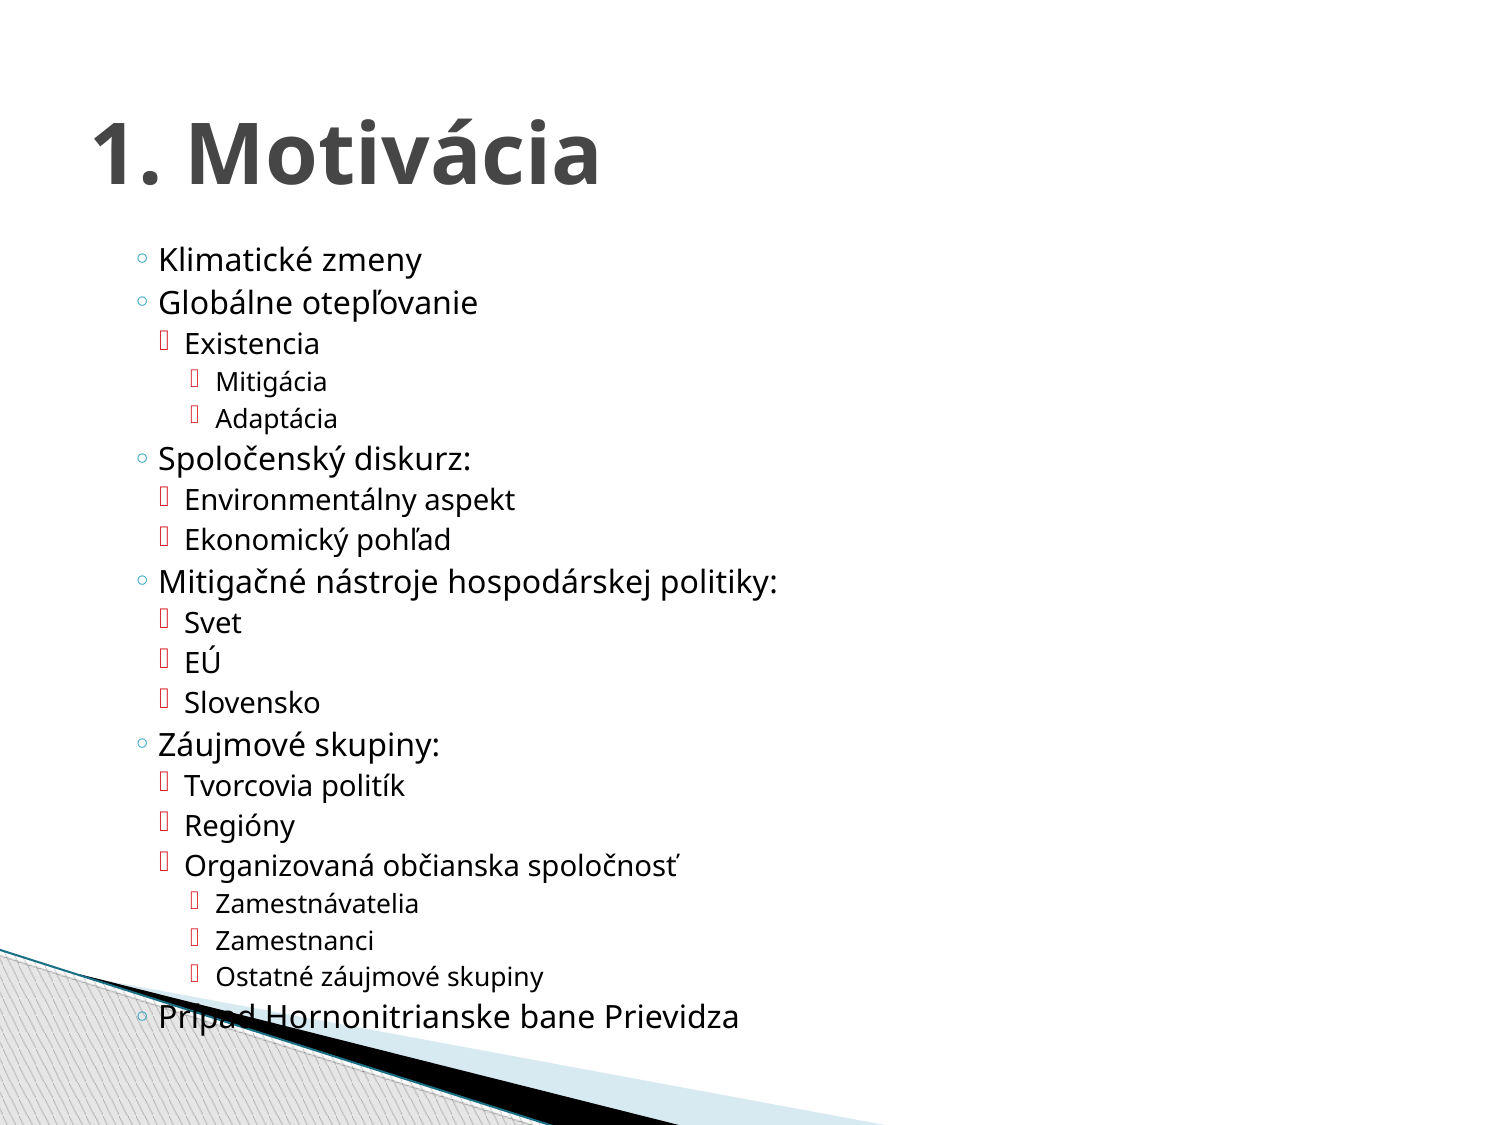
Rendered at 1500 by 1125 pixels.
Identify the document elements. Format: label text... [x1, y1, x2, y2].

title 1. Motivácia [75, 45, 1425, 256]
list Klimatické zmeny Globálne otepľovanie Existencia Mitigácia Adaptácia Spoločenský diskurz: Environmentálny aspekt Ekonomický pohľad Mitigačné nástroje hospodárskej politiky: Svet EÚ Slovensko Záujmové skupiny: Tvorcovia politík Regióny Organizovaná občianska spoločnosť Zamestnávatelia Zamestnanci Ostatné záujmové skupiny Prípad Hornonitrianske bane Prievidza [75, 256, 1425, 1047]
